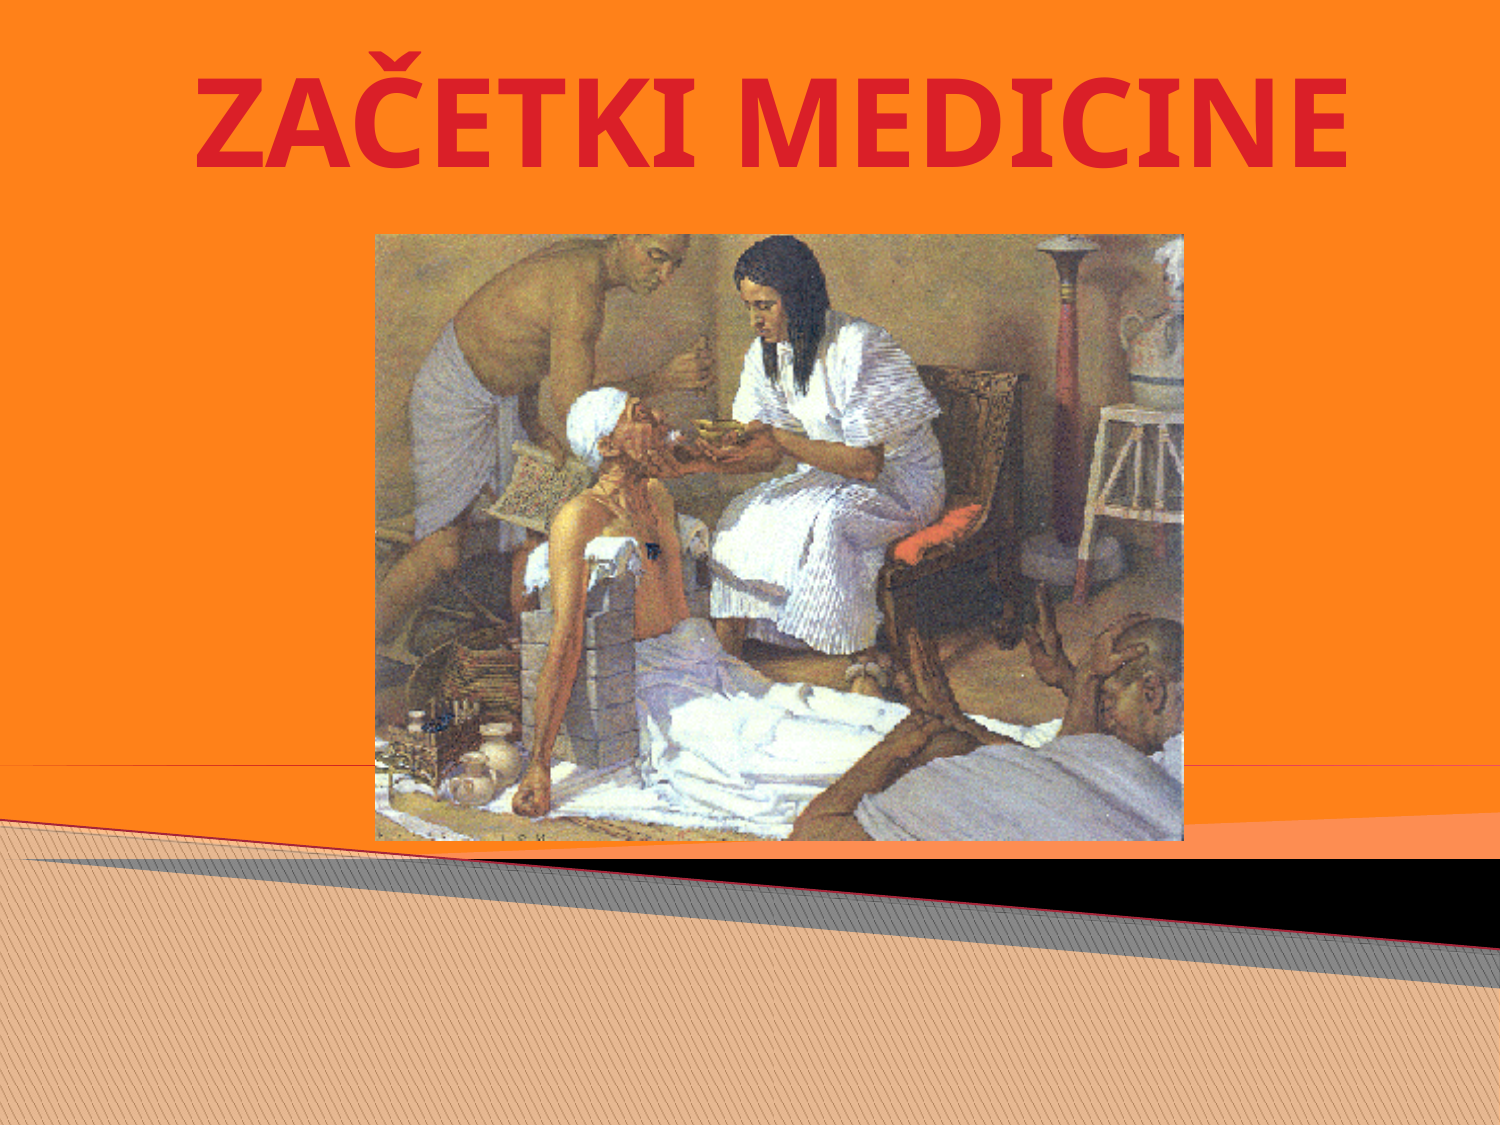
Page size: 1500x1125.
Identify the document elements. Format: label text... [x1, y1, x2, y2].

picture [375, 234, 1184, 841]
picture [5, 859, 1500, 989]
title ZAČETKI MEDICINE [93, 0, 1369, 200]
picture [404, 859, 1500, 953]
